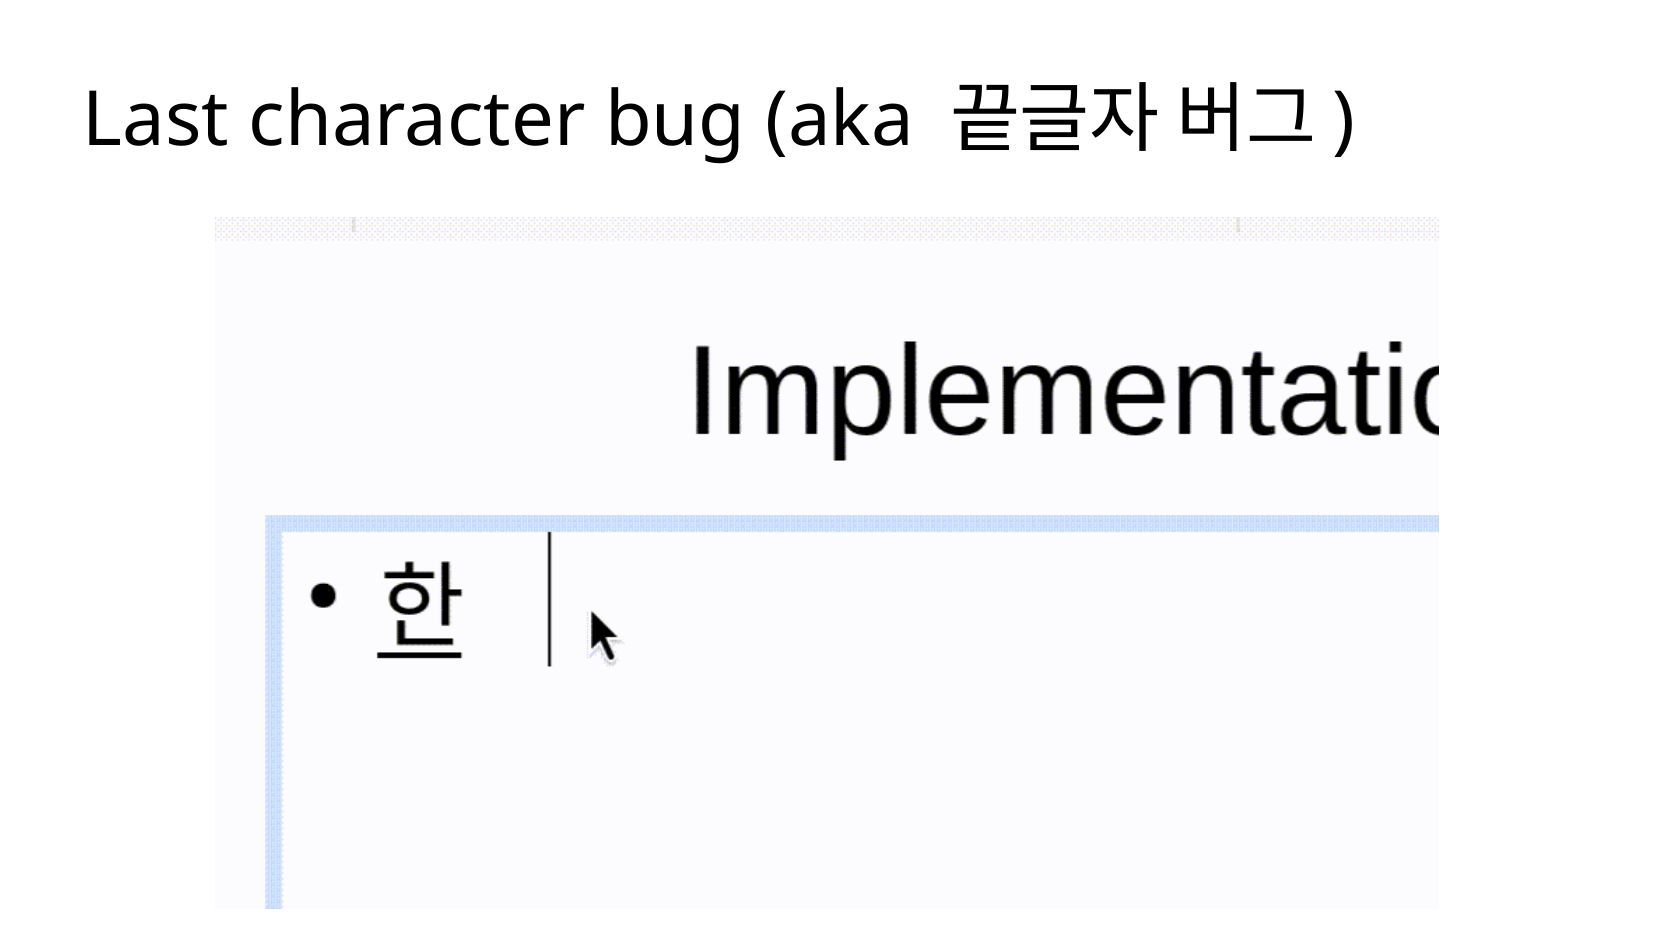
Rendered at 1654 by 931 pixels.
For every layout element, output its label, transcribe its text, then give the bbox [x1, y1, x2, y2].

picture [215, 217, 1439, 909]
title Last character bug (aka 끝글자 버그) [82, 37, 1571, 193]
